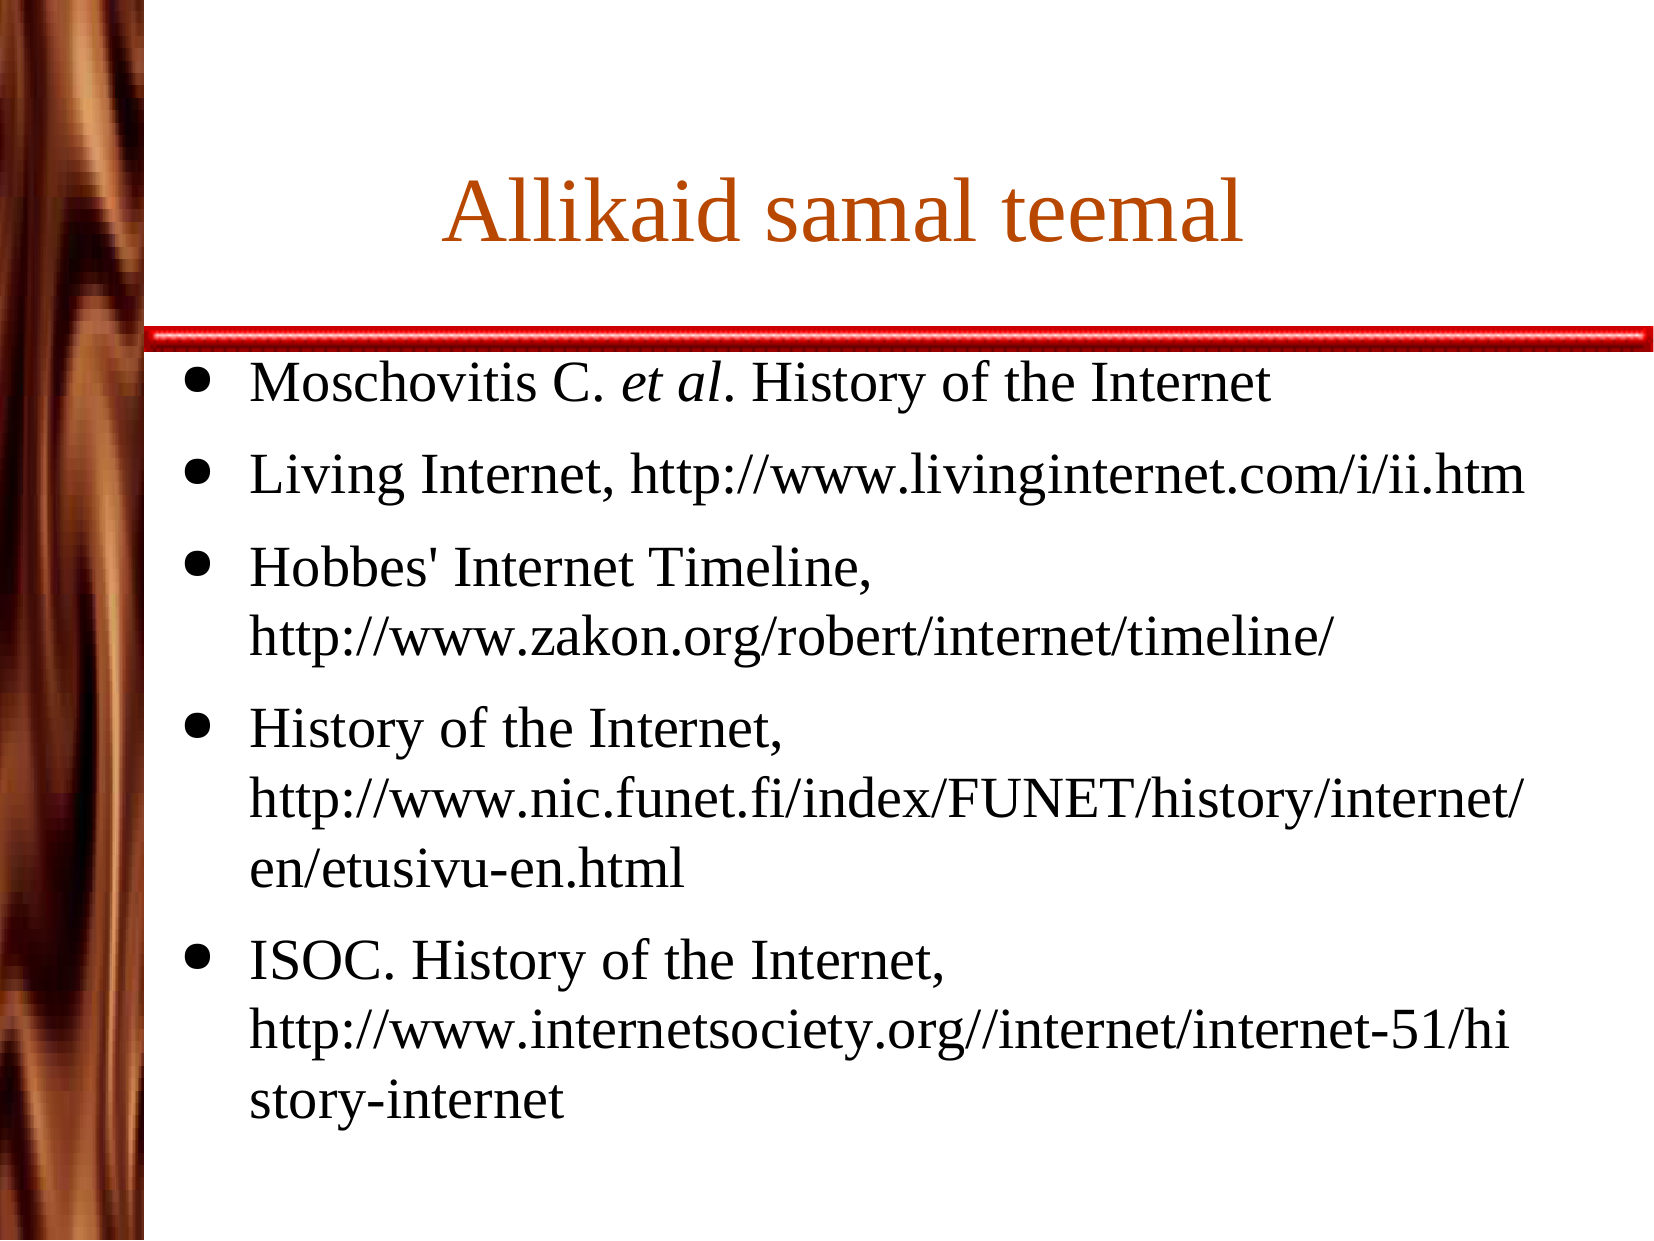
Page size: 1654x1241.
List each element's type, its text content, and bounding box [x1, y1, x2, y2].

picture [0, 0, 1654, 1240]
list Moschovitis C. et al. History of the Internet Living Internet, http://www.livinginternet.com/i/ii.htm Hobbes' Internet Timeline, http://www.zakon.org/robert/internet/timeline/ History of the Internet, http://www.nic.funet.fi/index/FUNET/history/internet/en/etusivu-en.html ISOC. History of the Internet, http://www.internetsociety.org//internet/internet-51/history-internet [121, 344, 1533, 1129]
title Allikaid samal teemal [121, 100, 1533, 312]
